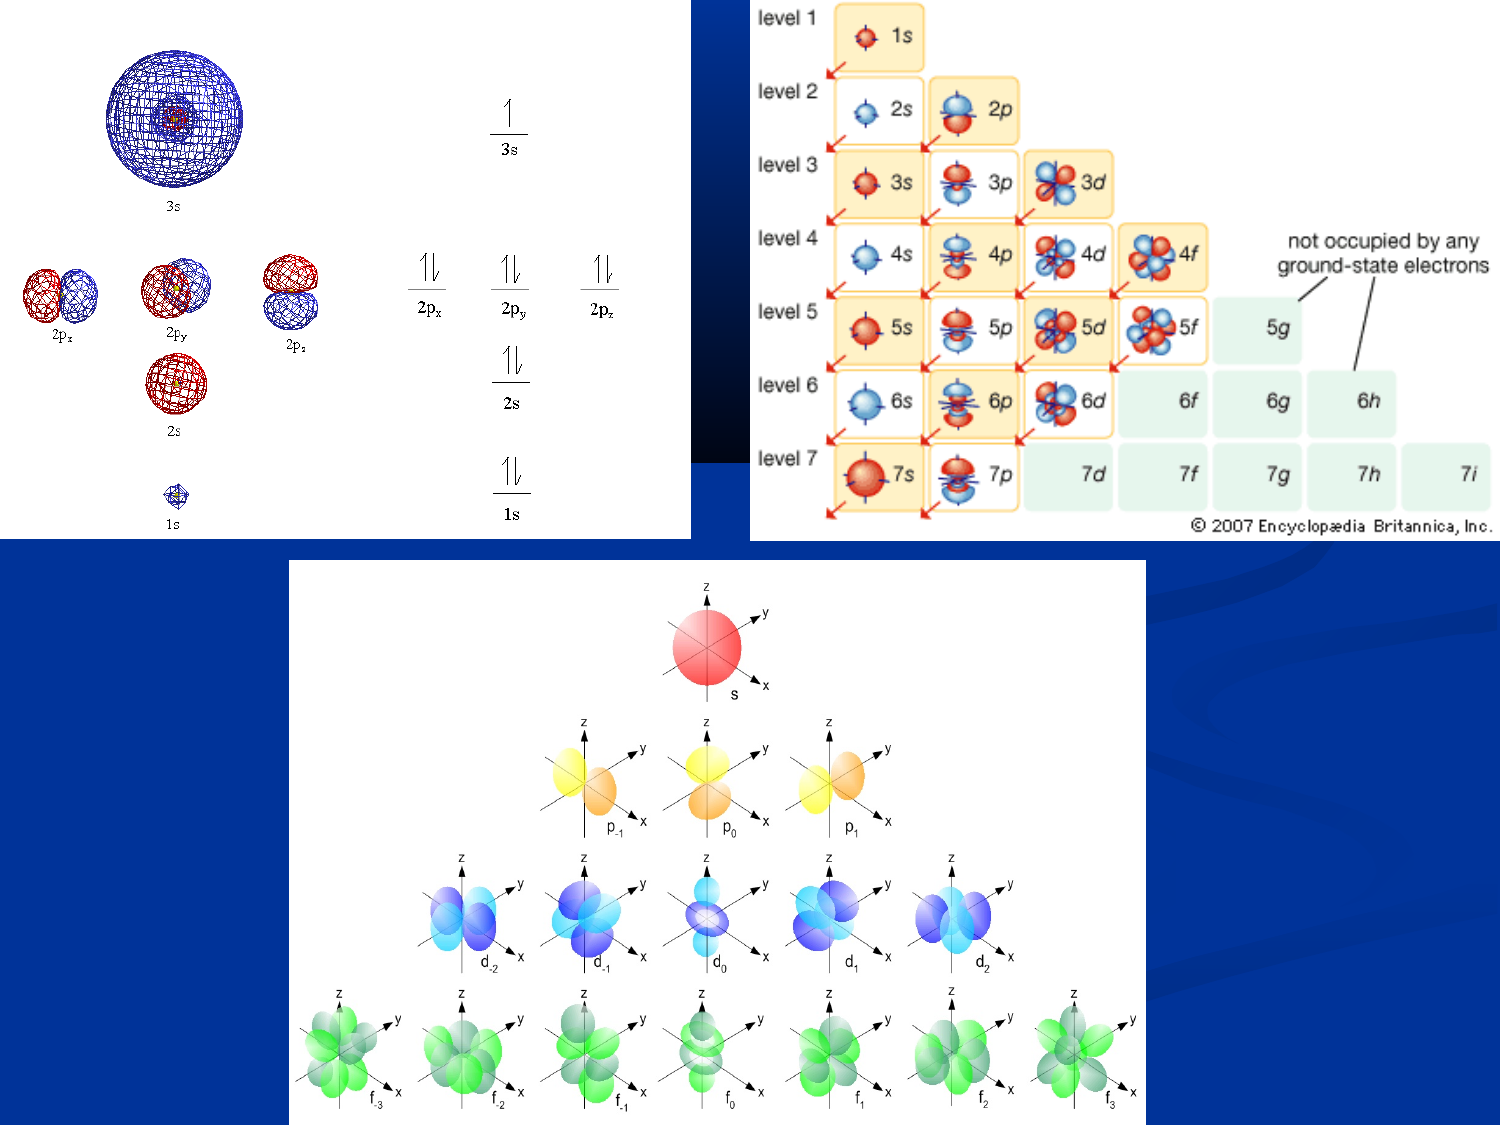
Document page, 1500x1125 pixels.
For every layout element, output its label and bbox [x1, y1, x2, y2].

picture [750, 0, 1500, 541]
picture [0, 0, 691, 539]
picture [289, 560, 1146, 1125]
